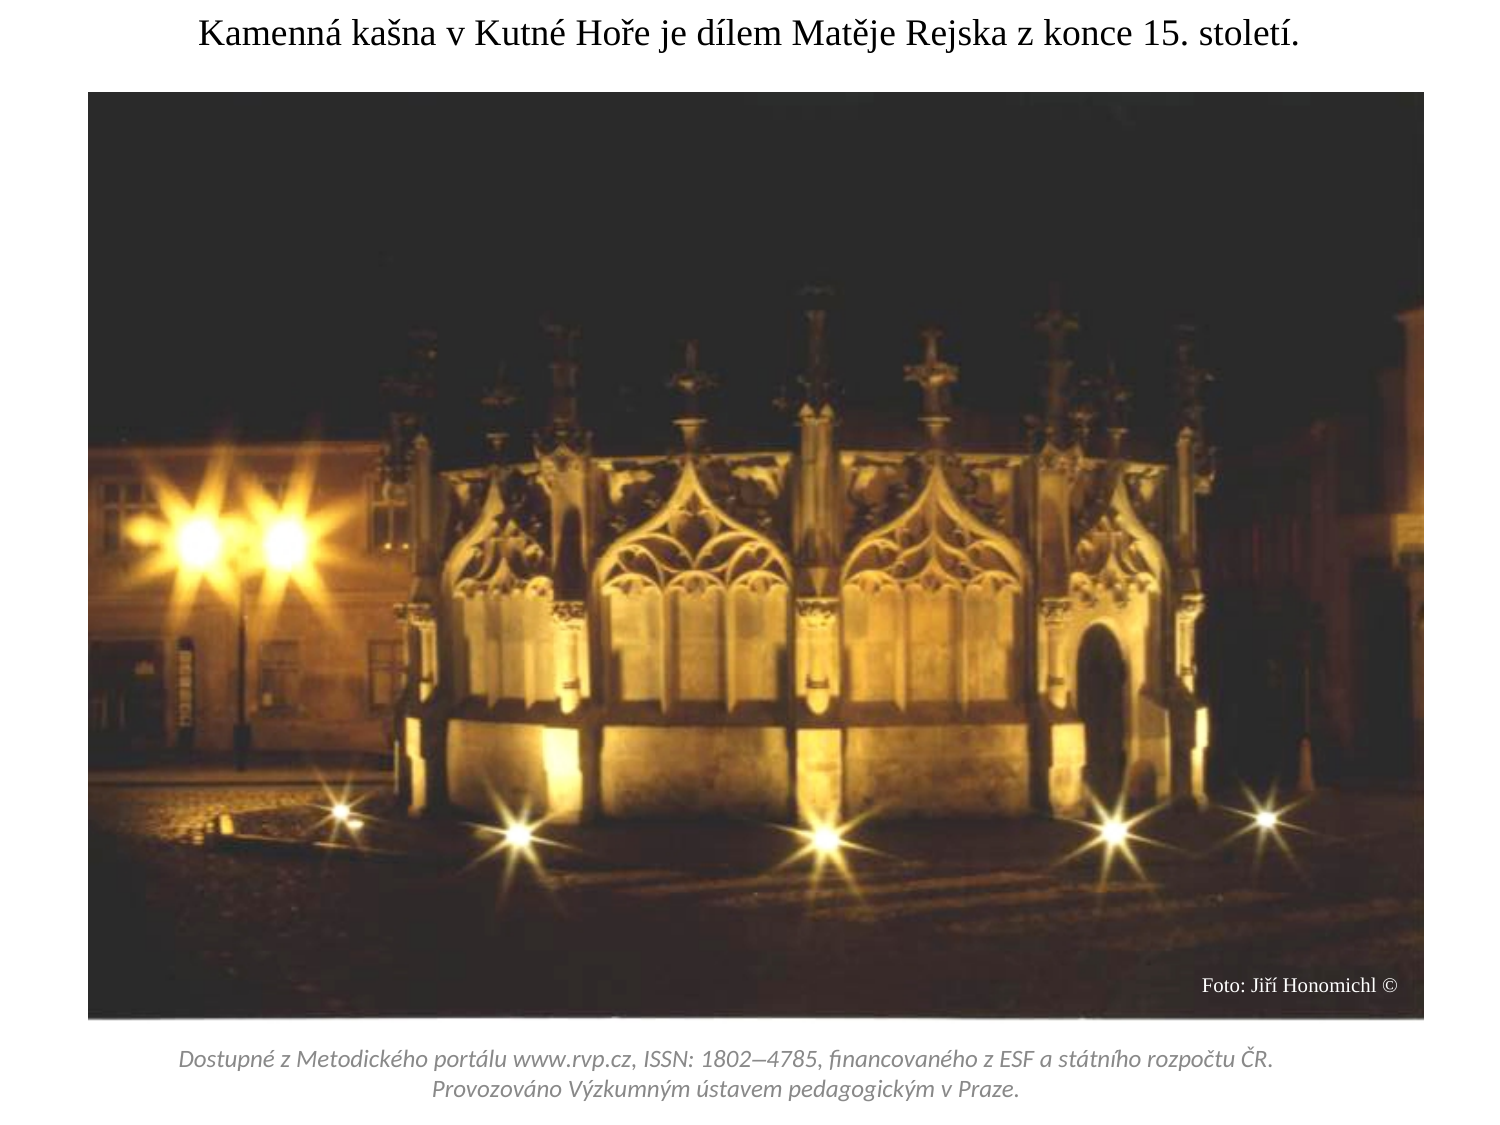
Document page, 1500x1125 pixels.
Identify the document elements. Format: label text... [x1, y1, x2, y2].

text_box Dostupné z Metodického portálu www.rvp.cz, ISSN: 1802–4785, financovaného z ESF a státního rozpočtu ČR. Provozováno Výzkumným ústavem pedagogickým v Praze. [105, 1042, 1348, 1103]
text_box Kamenná kašna v Kutné Hoře je dílem Matěje Rejska z konce 15. století. [0, 0, 1500, 61]
text_box Foto: Jiří Honomichl © [1187, 963, 1419, 1005]
picture [88, 92, 1424, 1024]
